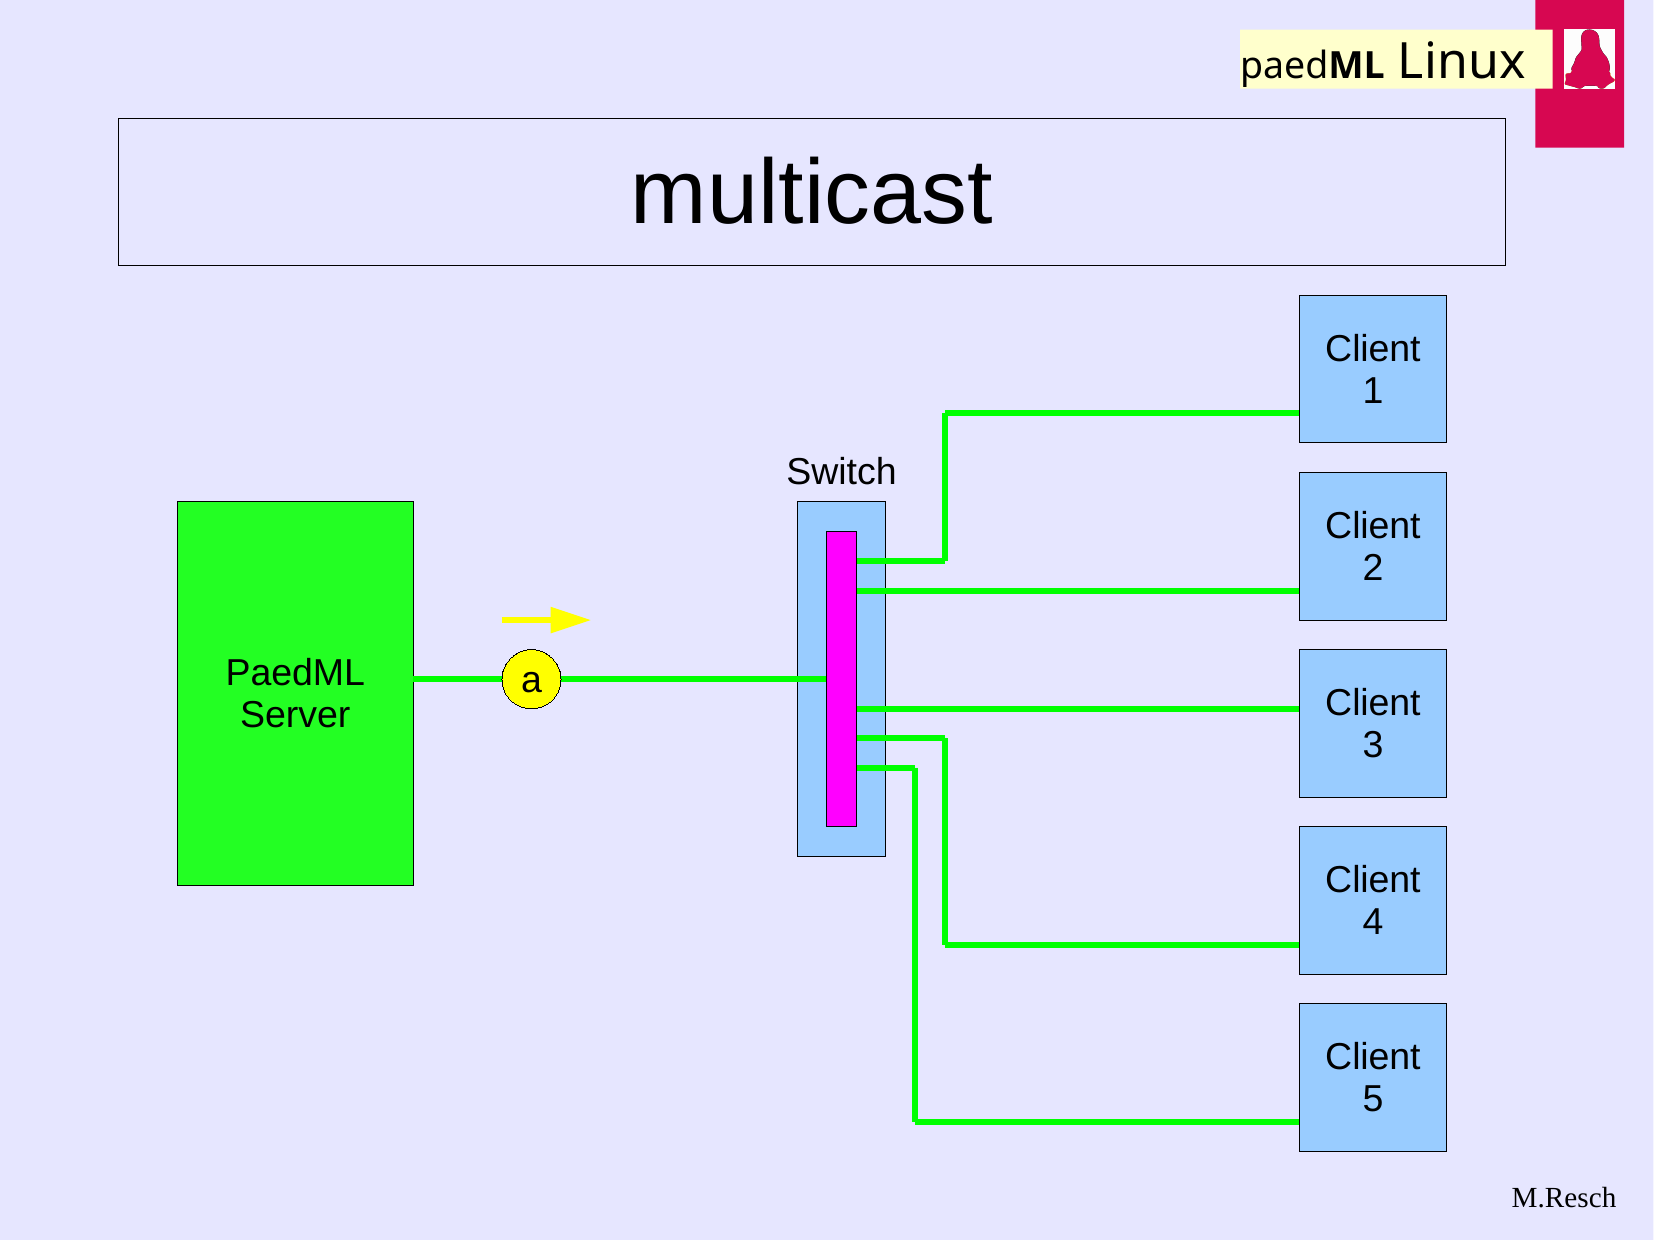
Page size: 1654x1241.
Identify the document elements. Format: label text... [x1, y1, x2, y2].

text_box PaedML Server [177, 501, 414, 886]
text_box a [501, 649, 562, 709]
text_box Switch [767, 442, 916, 500]
text_box [797, 501, 886, 857]
text_box Client 4 [1299, 826, 1447, 975]
text_box Client 1 [1299, 295, 1447, 443]
text_box Client 2 [1299, 472, 1447, 621]
text_box Client 3 [1299, 649, 1447, 798]
text_box Client 5 [1299, 1003, 1447, 1152]
title multicast [118, 118, 1506, 266]
